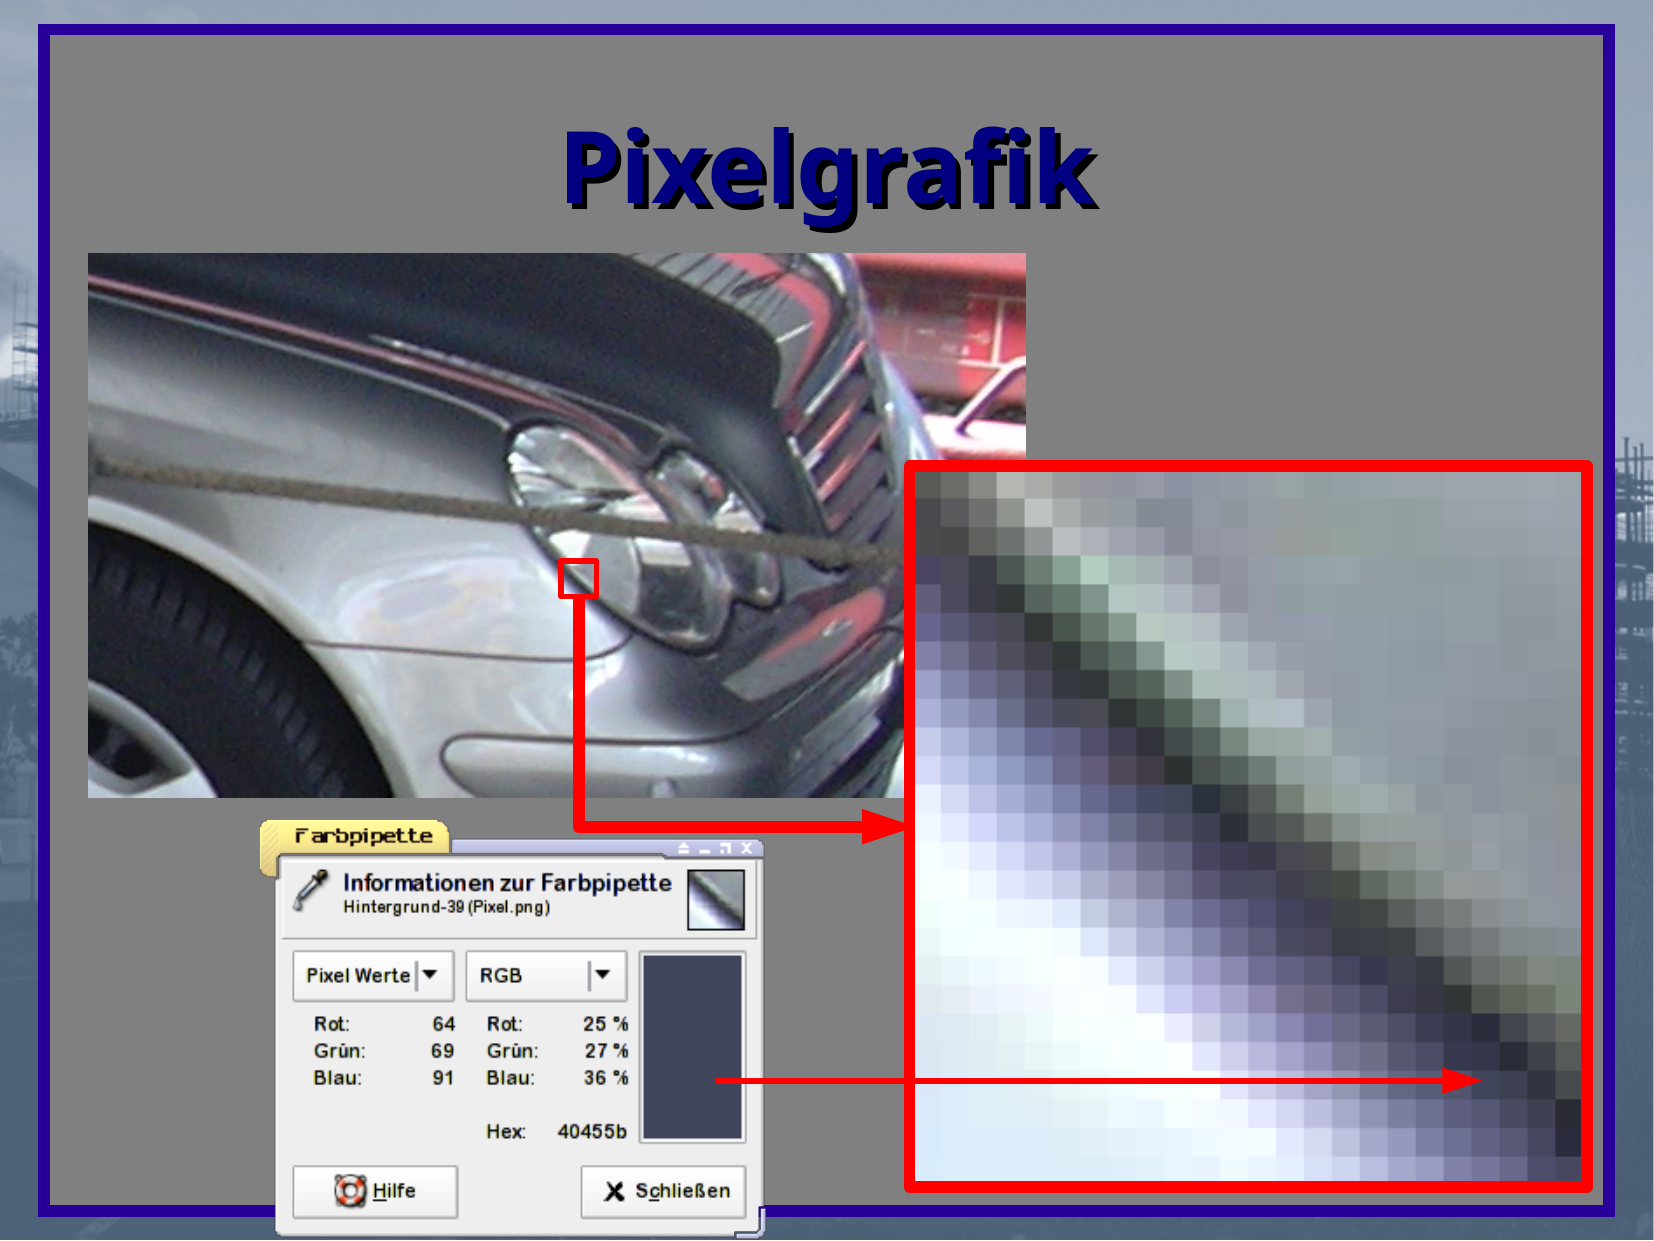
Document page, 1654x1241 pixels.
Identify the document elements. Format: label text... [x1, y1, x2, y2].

picture [0, 0, 1654, 1241]
title Pixelgrafik [82, 56, 1571, 274]
